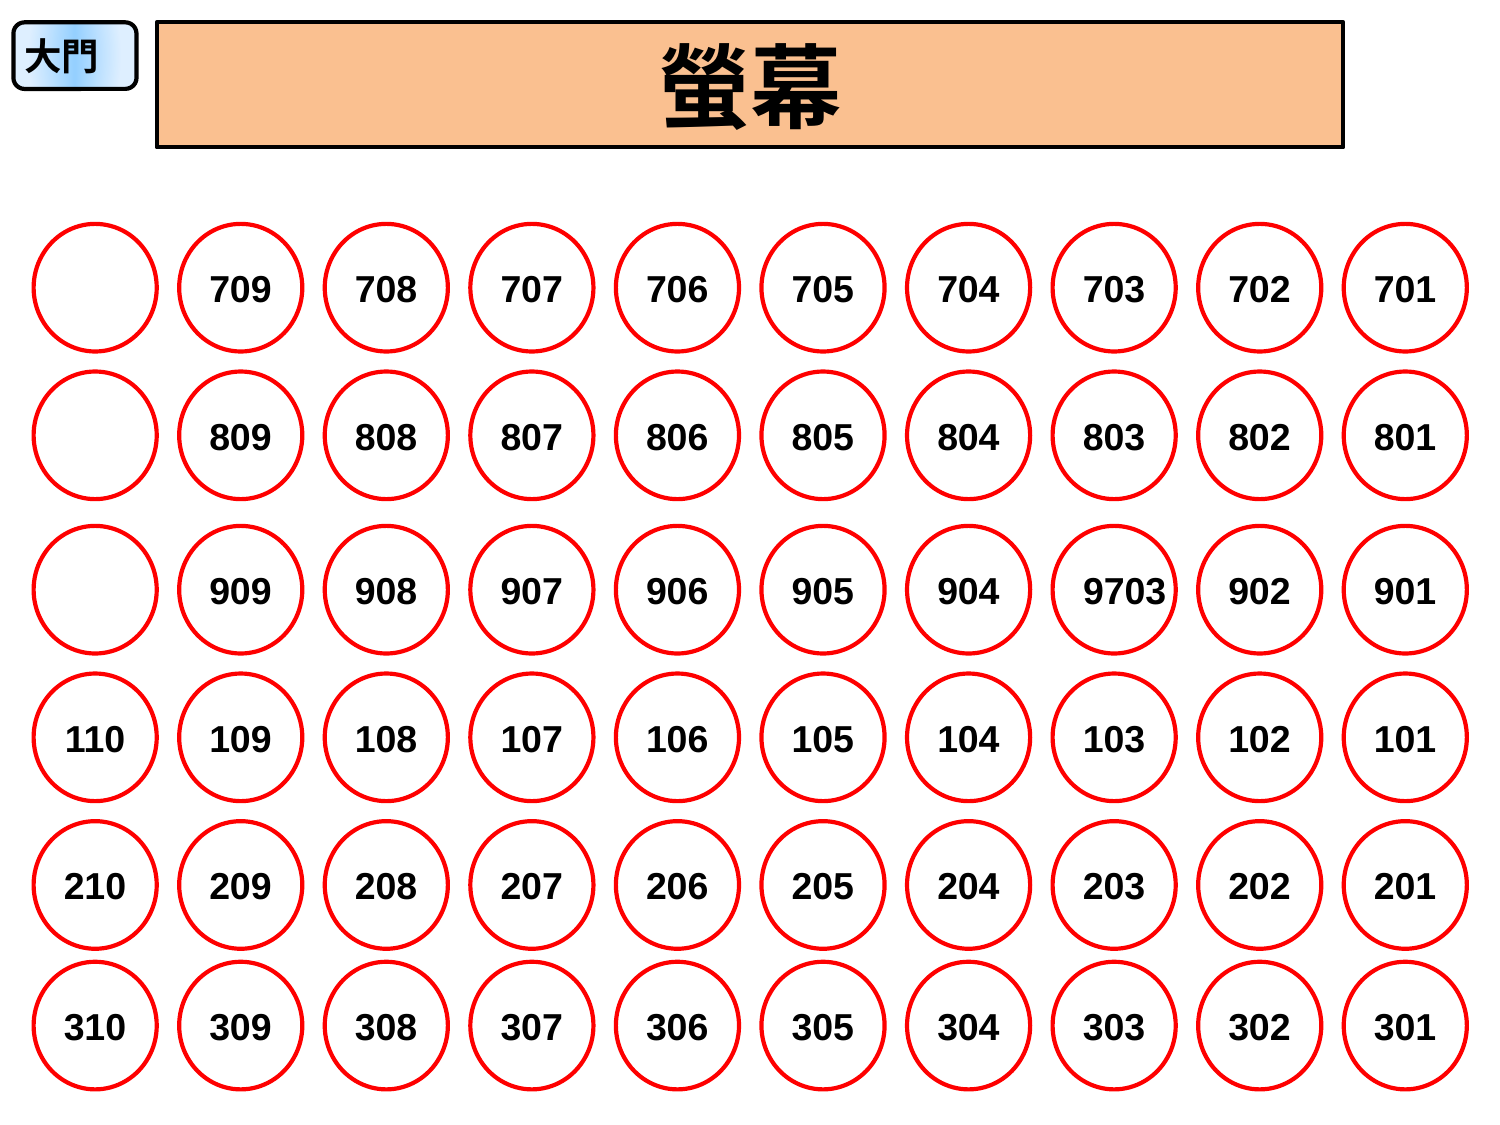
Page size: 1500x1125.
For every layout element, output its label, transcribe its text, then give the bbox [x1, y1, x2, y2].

text_box [1052, 673, 1176, 802]
text_box [179, 223, 303, 352]
text_box [324, 961, 448, 1090]
text_box 109 [201, 707, 280, 768]
text_box 902 [1220, 559, 1299, 620]
text_box [615, 961, 740, 1090]
text_box 704 [929, 257, 1008, 318]
text_box [1343, 961, 1467, 1090]
text_box [1198, 223, 1322, 352]
text_box 108 [347, 707, 425, 768]
text_box [761, 223, 885, 352]
text_box 206 [638, 854, 717, 915]
text_box 901 [1366, 559, 1444, 620]
text_box [1198, 525, 1322, 654]
text_box [615, 821, 740, 949]
text_box 802 [1220, 404, 1299, 465]
text_box 103 [1075, 707, 1153, 768]
text_box 905 [784, 559, 862, 620]
text_box 305 [784, 995, 862, 1056]
text_box [1343, 371, 1467, 500]
text_box 702 [1220, 257, 1299, 318]
text_box 909 [201, 559, 280, 620]
text_box [179, 961, 303, 1090]
text_box [324, 673, 448, 802]
text_box 808 [347, 404, 425, 465]
text_box 703 [1075, 257, 1153, 318]
text_box 708 [347, 257, 425, 318]
text_box 304 [929, 995, 1008, 1056]
text_box 707 [493, 257, 571, 318]
text_box 201 [1366, 854, 1444, 915]
text_box [907, 673, 1031, 802]
text_box [179, 525, 303, 654]
text_box 202 [1220, 854, 1299, 915]
text_box 208 [347, 854, 425, 915]
text_box [33, 223, 157, 352]
text_box 801 [1366, 404, 1444, 465]
text_box 308 [347, 995, 425, 1056]
text_box 106 [638, 707, 717, 768]
text_box [1343, 821, 1467, 949]
text_box 306 [638, 995, 717, 1056]
text_box 107 [493, 707, 571, 768]
text_box [1198, 961, 1322, 1090]
text_box [761, 525, 885, 654]
text_box [33, 961, 157, 1090]
text_box [1198, 371, 1322, 500]
text_box [1343, 223, 1467, 352]
text_box [1052, 525, 1169, 654]
text_box [324, 371, 448, 500]
text_box 110 [57, 707, 133, 768]
text_box [470, 673, 594, 802]
text_box [33, 673, 157, 802]
text_box 205 [784, 854, 862, 915]
text_box 807 [493, 404, 571, 465]
text_box [761, 821, 885, 949]
text_box [1052, 821, 1176, 949]
text_box 706 [638, 257, 717, 318]
text_box 210 [56, 854, 134, 915]
text_box [907, 371, 1031, 500]
text_box 105 [784, 707, 862, 768]
text_box 303 [1075, 995, 1153, 1056]
text_box [1052, 223, 1176, 352]
text_box [1198, 673, 1322, 802]
text_box [615, 371, 740, 500]
text_box [907, 223, 1031, 352]
text_box 9703 [1075, 559, 1174, 620]
text_box 803 [1075, 404, 1153, 465]
text_box 309 [201, 995, 280, 1056]
text_box [1052, 371, 1176, 500]
text_box 203 [1075, 854, 1153, 915]
text_box 307 [493, 995, 571, 1056]
text_box 207 [493, 854, 571, 915]
text_box [470, 961, 594, 1090]
text_box [1343, 525, 1467, 654]
text_box 709 [201, 257, 280, 318]
text_box [470, 223, 594, 352]
text_box [761, 371, 885, 500]
text_box [33, 525, 157, 654]
text_box [615, 223, 740, 352]
text_box [324, 525, 448, 654]
text_box [324, 821, 448, 949]
text_box [179, 371, 303, 500]
text_box 907 [493, 559, 571, 620]
text_box 804 [929, 404, 1008, 465]
text_box 104 [929, 707, 1008, 768]
text_box 204 [929, 854, 1008, 915]
text_box [761, 673, 885, 802]
text_box 301 [1366, 995, 1444, 1056]
text_box 705 [784, 257, 862, 318]
text_box [907, 525, 1031, 654]
text_box 904 [929, 559, 1008, 620]
text_box [470, 821, 594, 949]
text_box [324, 223, 448, 352]
text_box [33, 371, 157, 500]
text_box [470, 371, 594, 500]
text_box [615, 525, 740, 654]
text_box 302 [1220, 995, 1299, 1056]
text_box [907, 961, 1031, 1090]
text_box 310 [56, 995, 134, 1056]
text_box 908 [347, 559, 425, 620]
text_box [907, 821, 1031, 949]
text_box [470, 525, 594, 654]
text_box 101 [1366, 707, 1444, 768]
text_box 806 [638, 404, 717, 465]
text_box 805 [784, 404, 862, 465]
text_box 809 [201, 404, 280, 465]
text_box [179, 821, 303, 949]
text_box 701 [1366, 257, 1444, 318]
text_box 大門 [13, 22, 137, 89]
text_box [1052, 961, 1176, 1090]
text_box 螢幕 [156, 22, 1344, 148]
text_box [1198, 821, 1322, 949]
text_box [615, 673, 740, 802]
text_box [1343, 673, 1467, 802]
text_box 102 [1220, 707, 1299, 768]
text_box 906 [638, 559, 717, 620]
text_box [33, 821, 157, 949]
text_box 209 [201, 854, 280, 915]
text_box [179, 673, 303, 802]
text_box [761, 961, 885, 1090]
